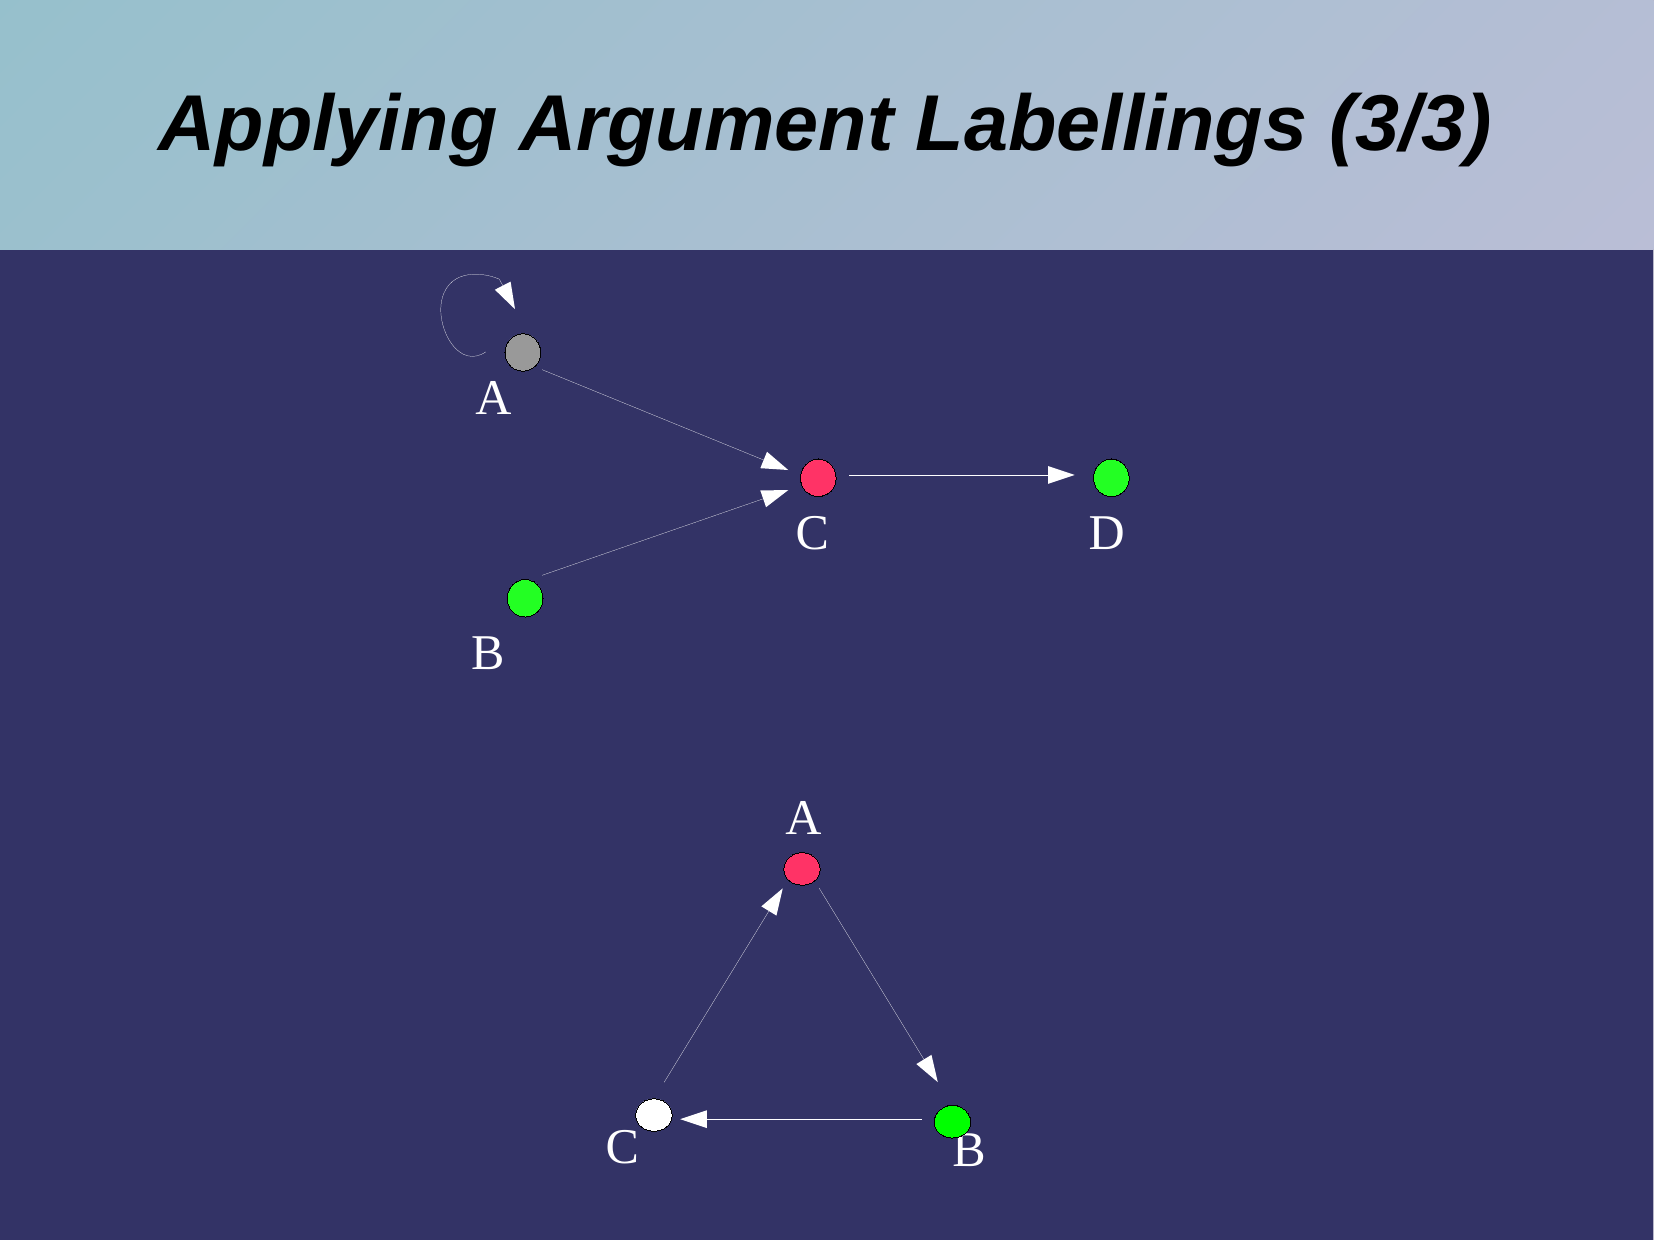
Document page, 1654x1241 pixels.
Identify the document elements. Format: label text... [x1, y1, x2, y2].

text_box C [605, 1119, 652, 1210]
text_box [783, 861, 821, 886]
text_box [800, 458, 837, 497]
text_box C [795, 504, 841, 609]
text_box D [1088, 504, 1134, 609]
text_box [1093, 458, 1130, 497]
text_box [507, 579, 544, 618]
text_box [504, 333, 541, 372]
text_box B [470, 625, 513, 730]
text_box A [475, 369, 518, 474]
text_box [635, 1098, 673, 1132]
text_box [934, 1105, 971, 1139]
title Applying Argument Labellings (3/3) [0, 19, 1653, 227]
text_box B [952, 1121, 995, 1212]
text_box A [785, 790, 828, 861]
